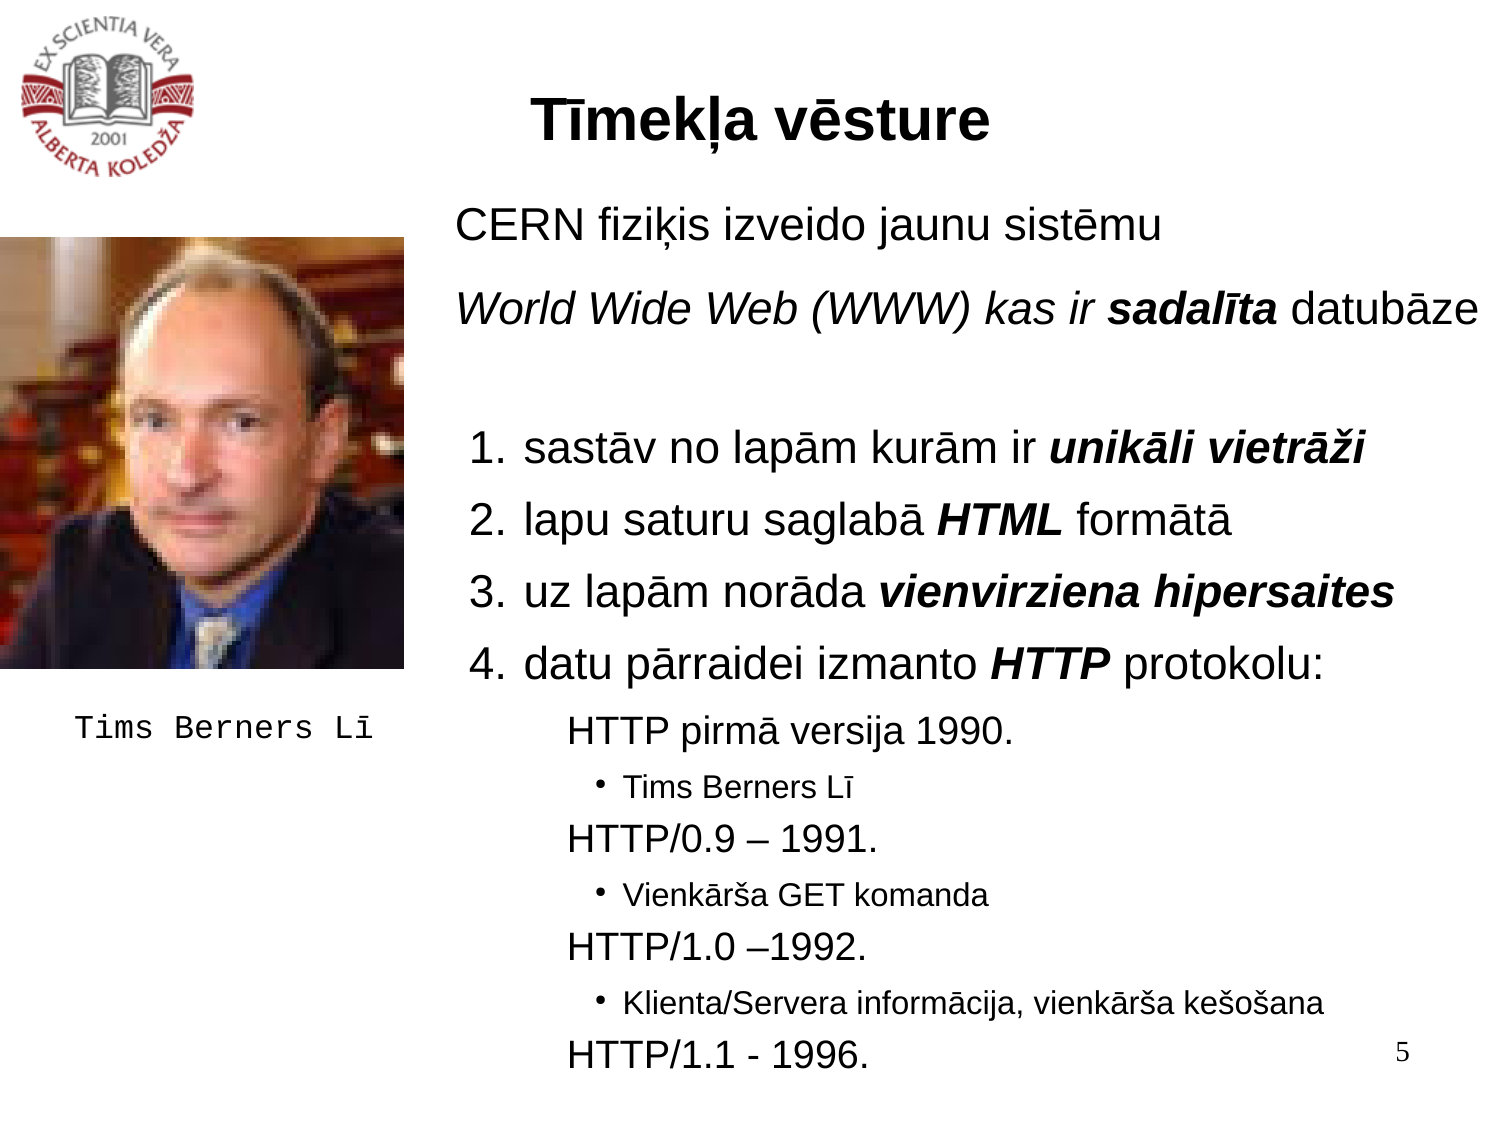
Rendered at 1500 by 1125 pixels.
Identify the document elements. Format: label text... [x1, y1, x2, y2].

list CERN fiziķis izveido jaunu sistēmu World Wide Web (WWW) kas ir sadalīta datubāze sastāv no lapām kurām ir unikāli vietrāži lapu saturu saglabā HTML formātā uz lapām norāda vienvirziena hipersaites datu pārraidei izmanto HTTP protokolu: HTTP pirmā versija 1990. Tims Berners Lī HTTP/0.9 – 1991. Vienkārša GET komanda HTTP/1.0 –1992. Klienta/Servera informācija, vienkārša kešošana HTTP/1.1 - 1996. [383, 187, 1500, 1125]
text_box Tims Berners Lī [59, 697, 390, 753]
title Tīmekļa vēsture [75, 20, 1426, 213]
picture [21, 16, 194, 177]
text_box [0, 237, 404, 669]
